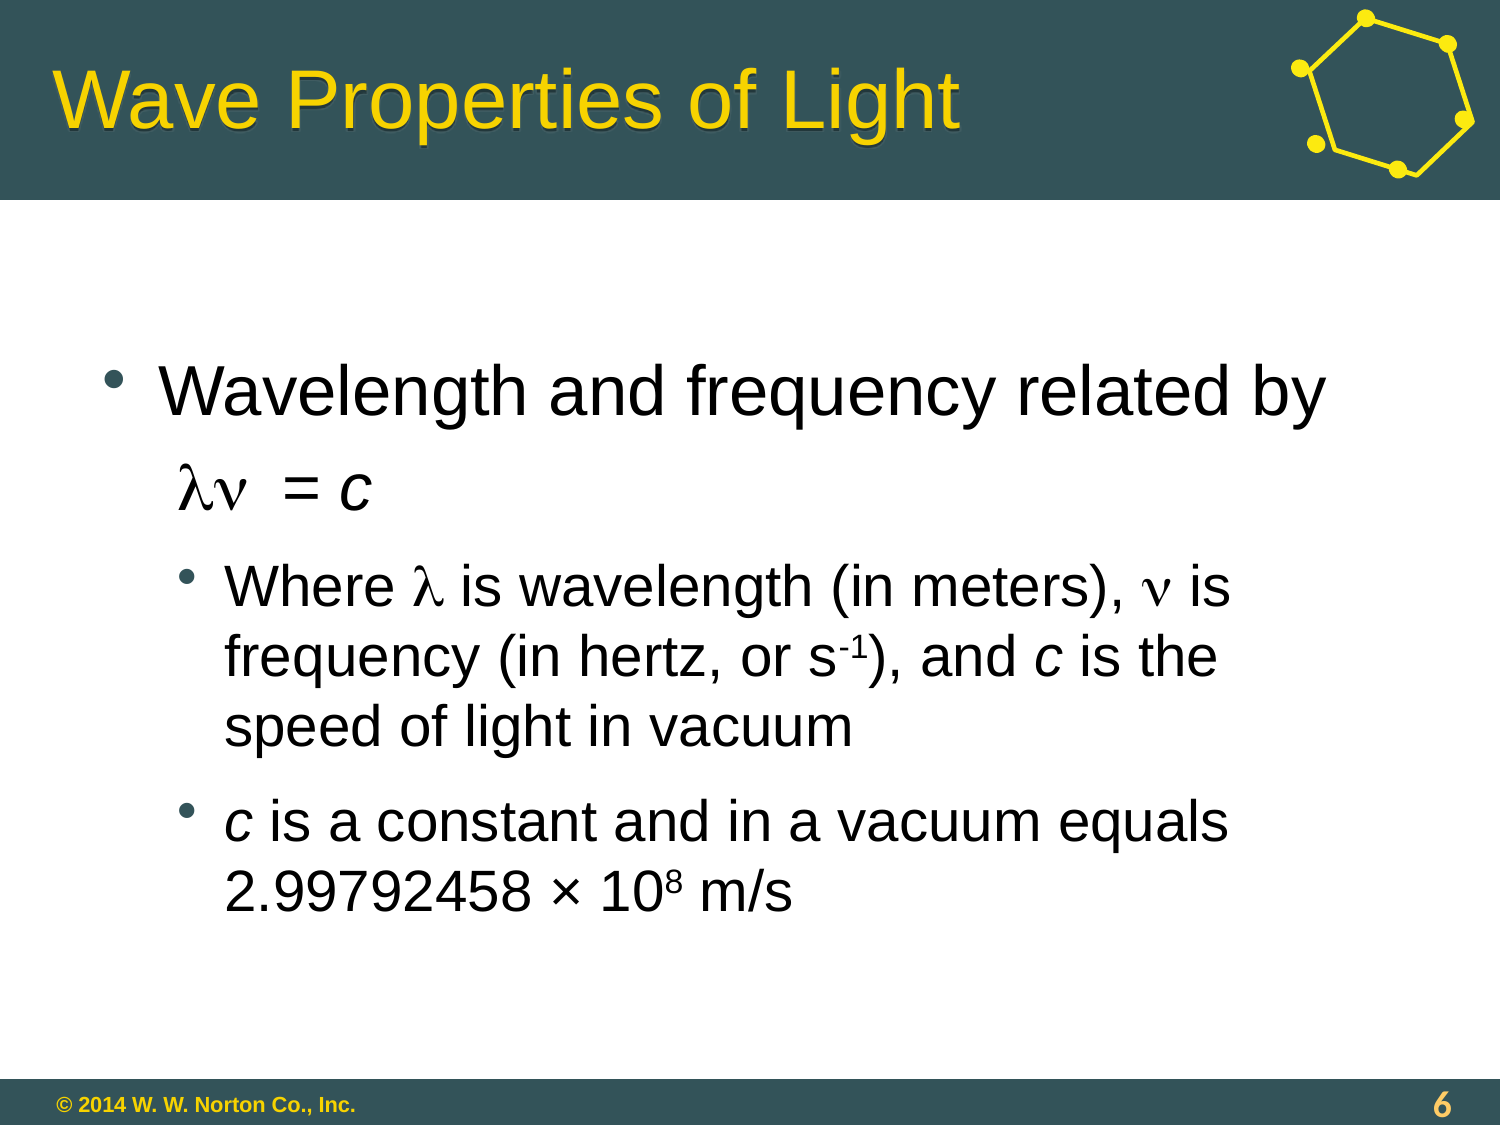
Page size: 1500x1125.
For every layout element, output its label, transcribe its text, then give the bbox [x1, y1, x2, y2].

slide_number <number> [1417, 1076, 1468, 1125]
list Wavelength and frequency related by = c Where  is wavelength (in meters),  is frequency (in hertz, or s-1), and c is the speed of light in vacuum c is a constant and in a vacuum equals 2.99792458 × 108 m/s [87, 337, 1388, 950]
title Wave Properties of Light [37, 1, 1313, 190]
